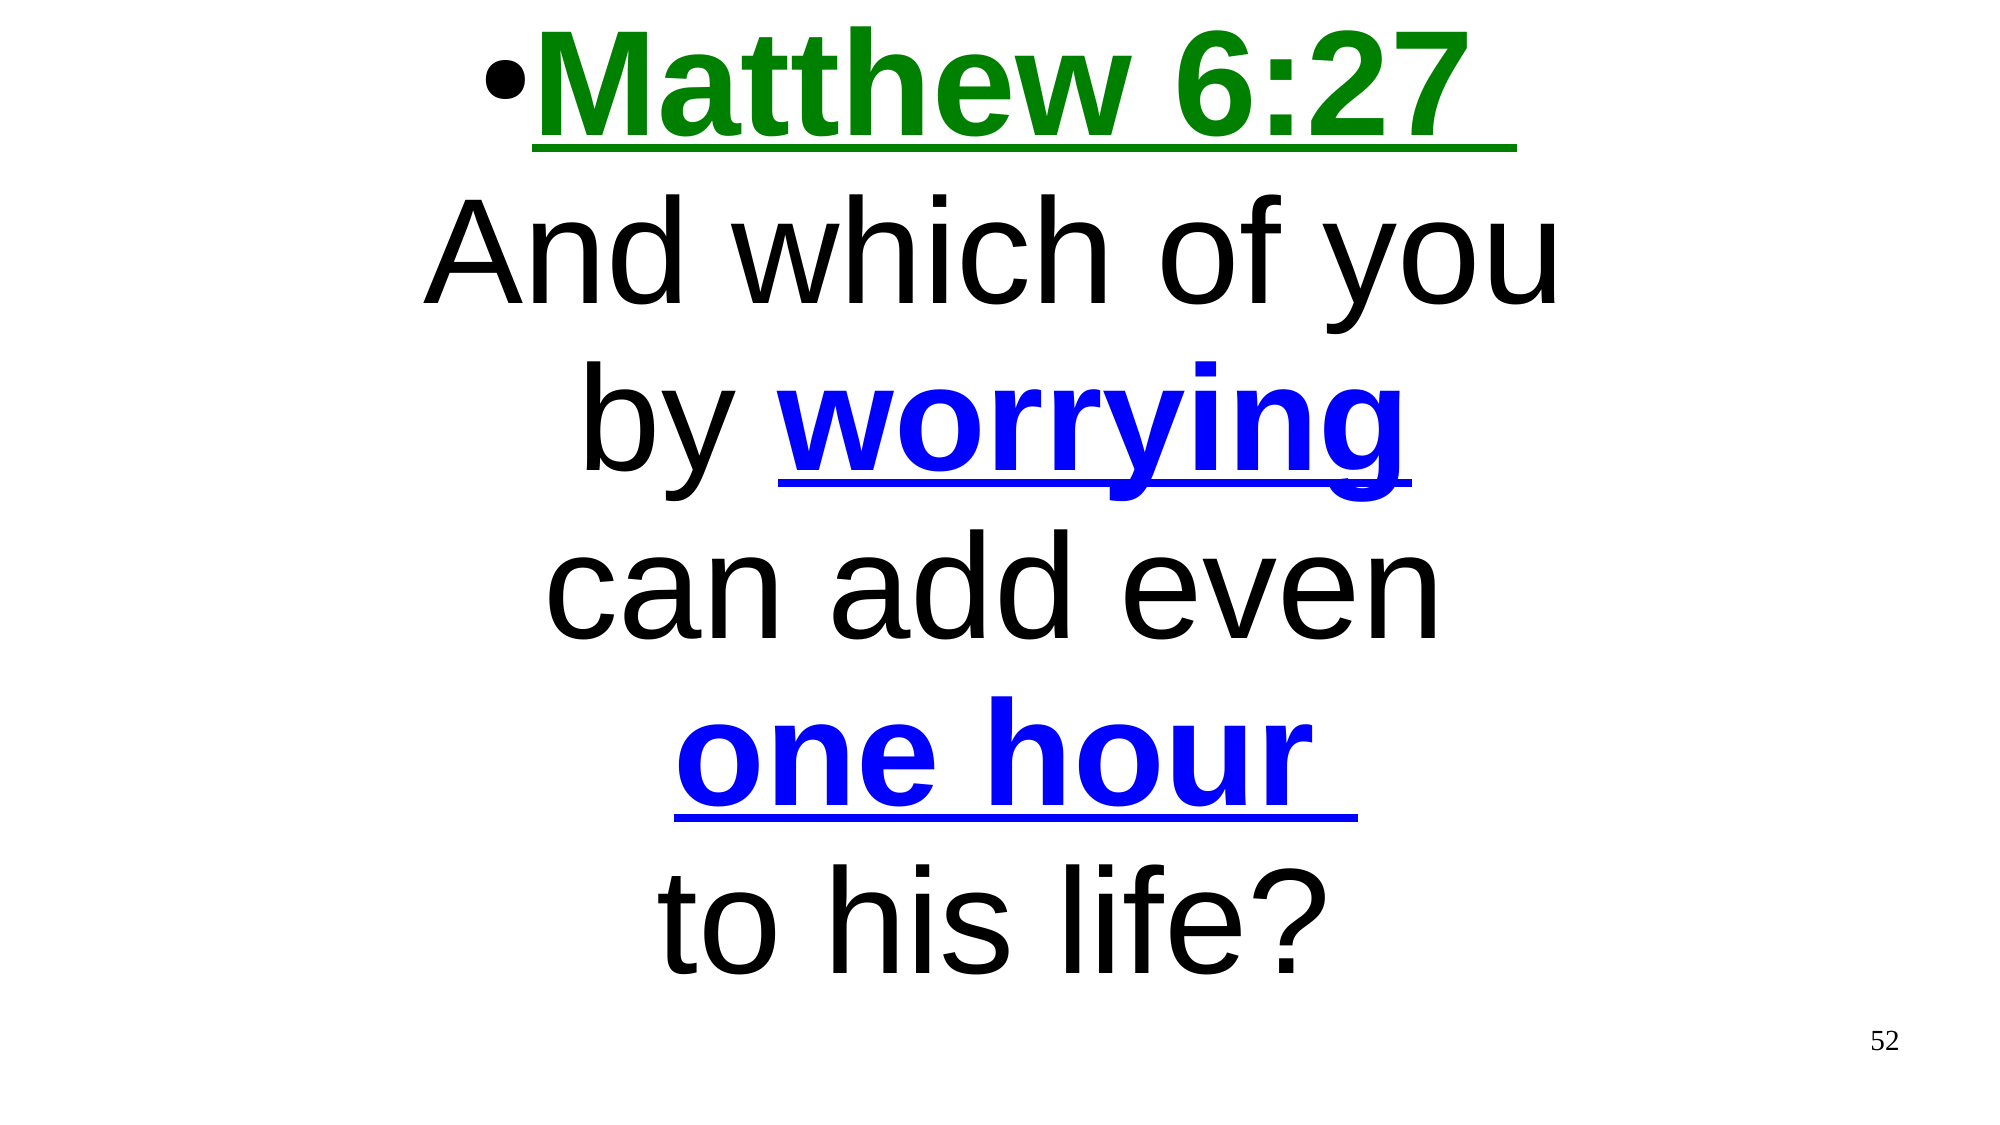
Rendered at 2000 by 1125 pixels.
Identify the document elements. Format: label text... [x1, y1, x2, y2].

list Matthew 6:27 And which of you by worrying can add even one hour to his life? [0, 0, 1996, 1123]
